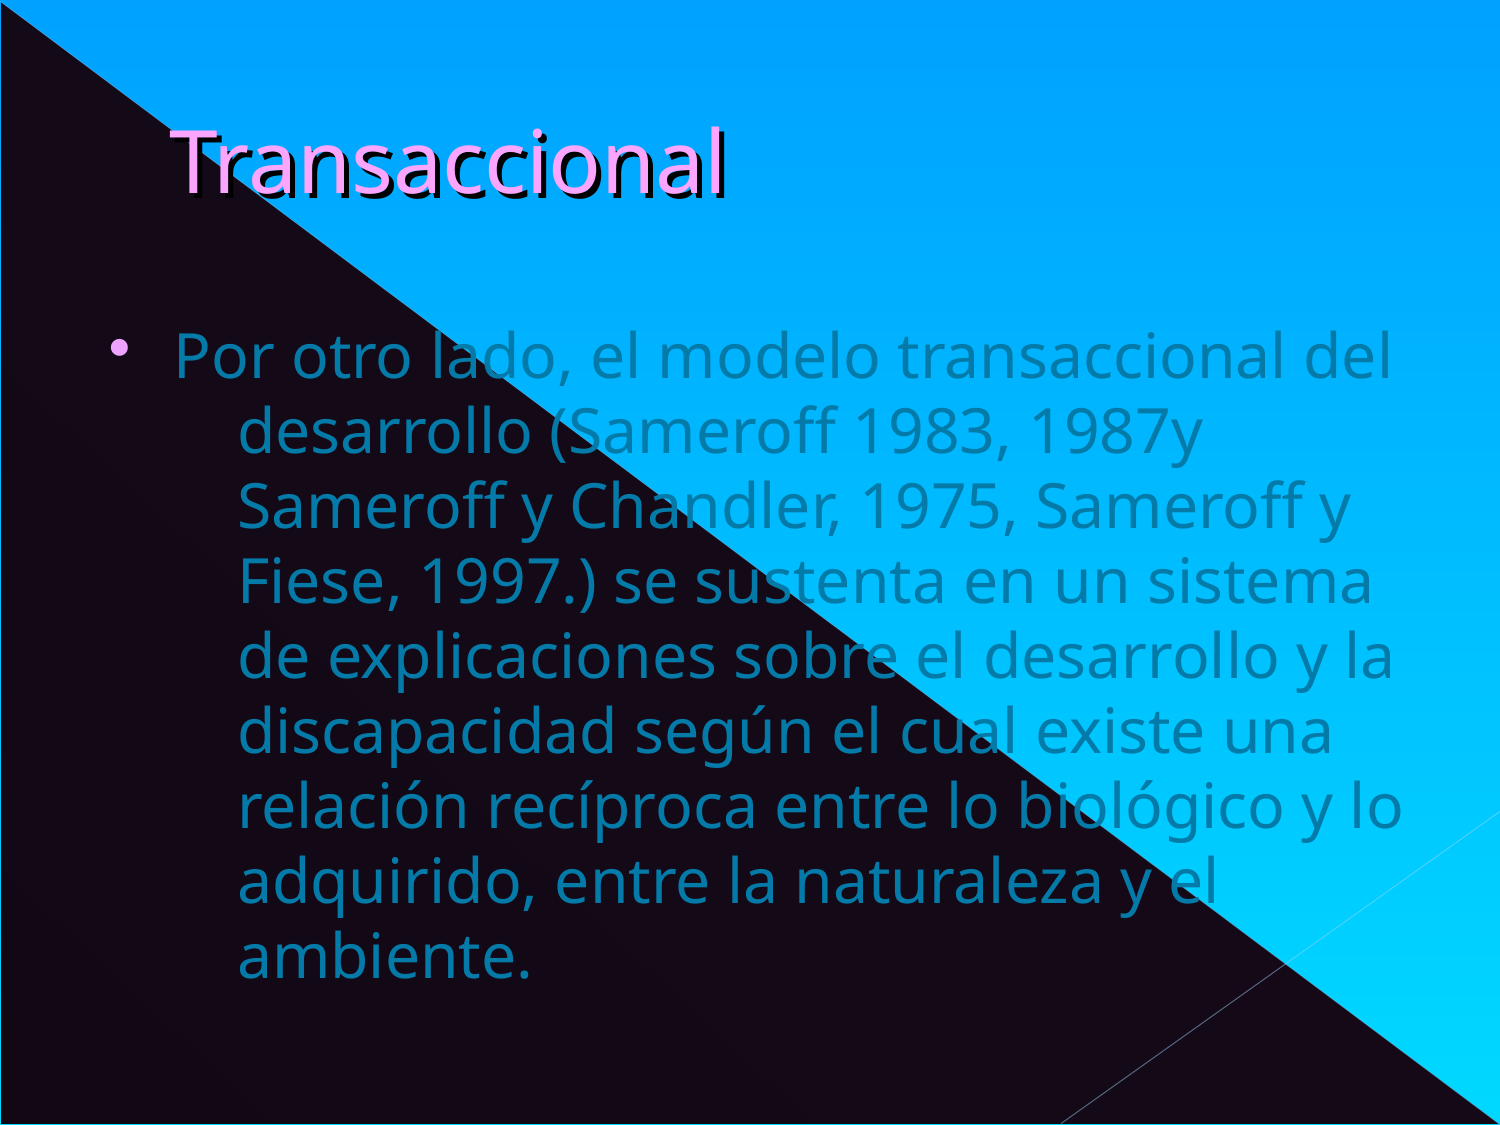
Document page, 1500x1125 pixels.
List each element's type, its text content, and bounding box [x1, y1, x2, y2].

title Transaccional [75, 43, 1426, 274]
list Por otro lado, el modelo transaccional del desarrollo (Sameroff 1983, 1987y Sameroff y Chandler, 1975, Sameroff y Fiese, 1997.) se sustenta en un sistema de explicaciones sobre el desarrollo y la discapacidad según el cual existe una relación recíproca entre lo biológico y lo adquirido, entre la naturaleza y el ambiente. [75, 308, 1426, 1059]
